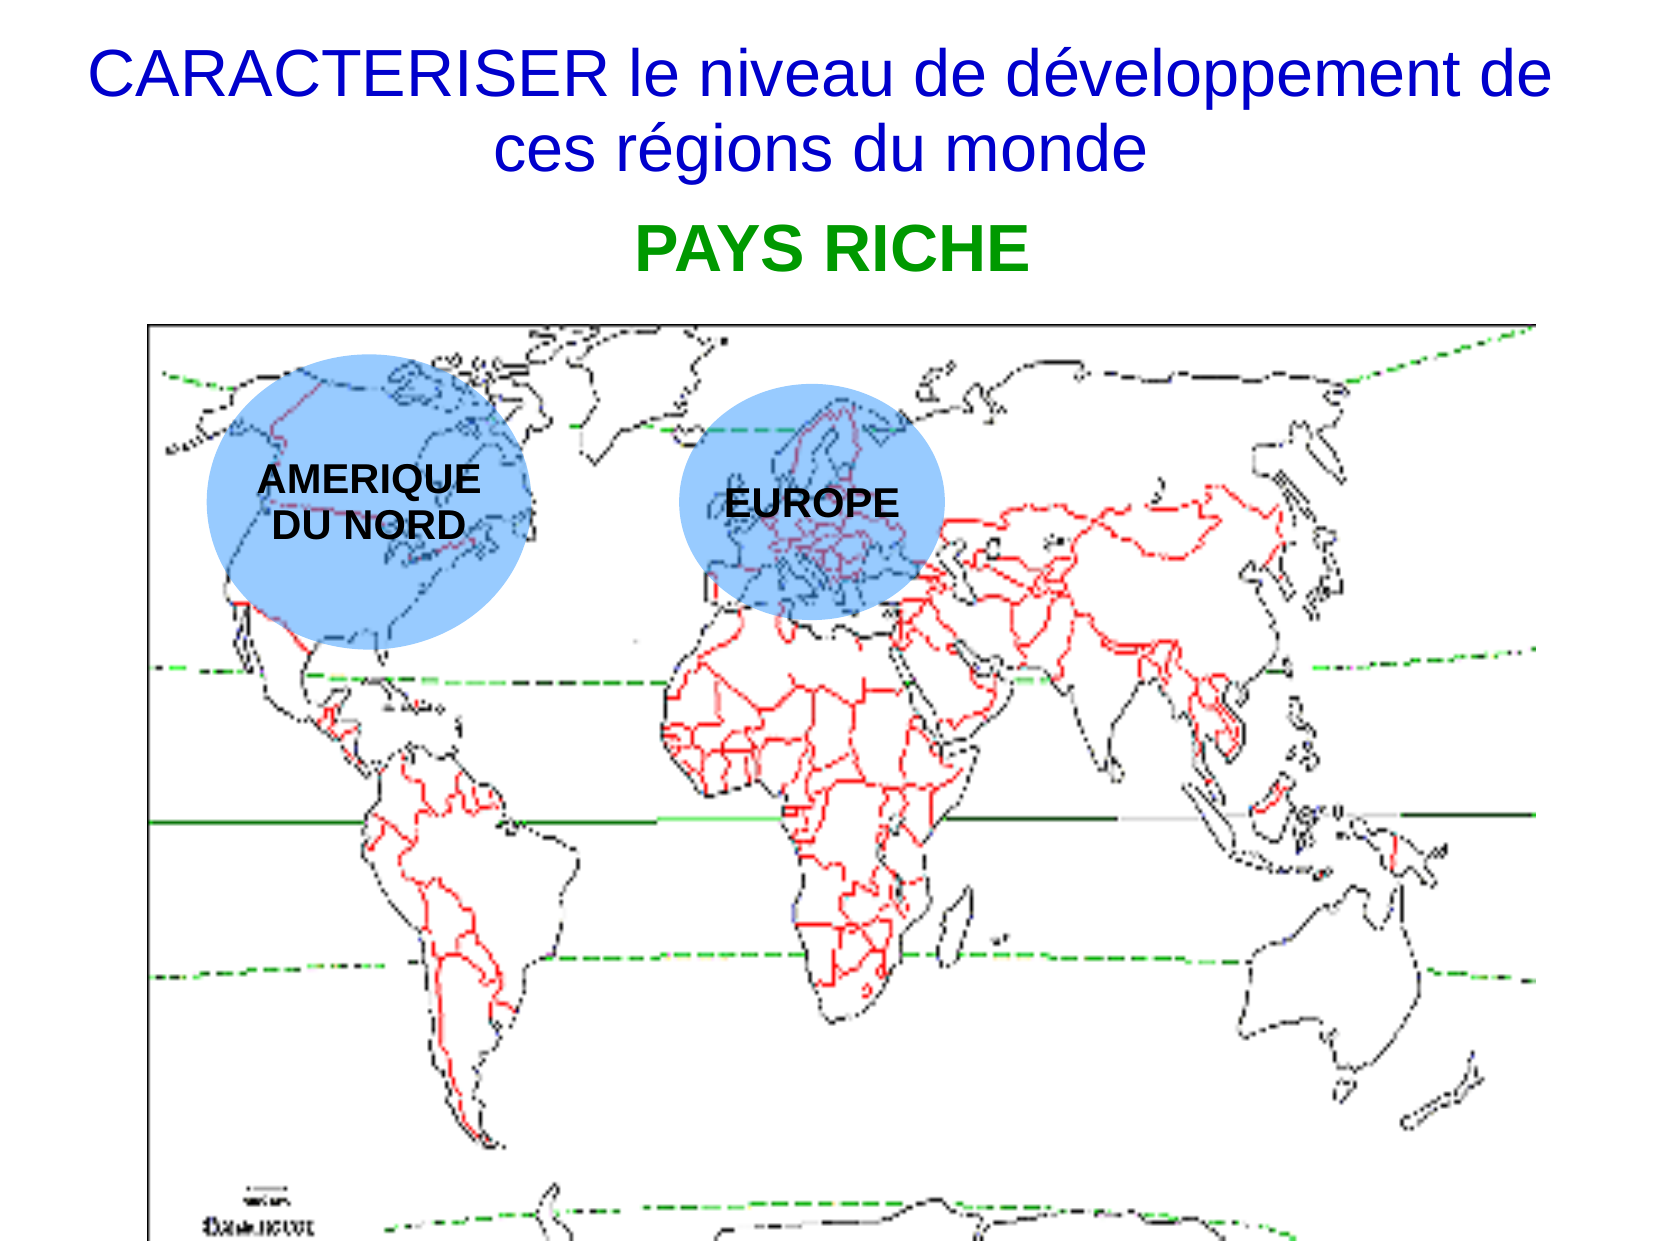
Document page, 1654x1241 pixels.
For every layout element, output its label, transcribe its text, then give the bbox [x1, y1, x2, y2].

title CARACTERISER le niveau de développement de ces régions du monde [76, 29, 1566, 296]
text_box [679, 443, 945, 621]
text_box EUROPE [708, 472, 916, 535]
text_box [206, 354, 532, 587]
picture [147, 324, 1536, 1241]
text_box PAYS RICHE [620, 203, 1123, 443]
text_box AMERIQUE DU NORD [236, 448, 502, 650]
